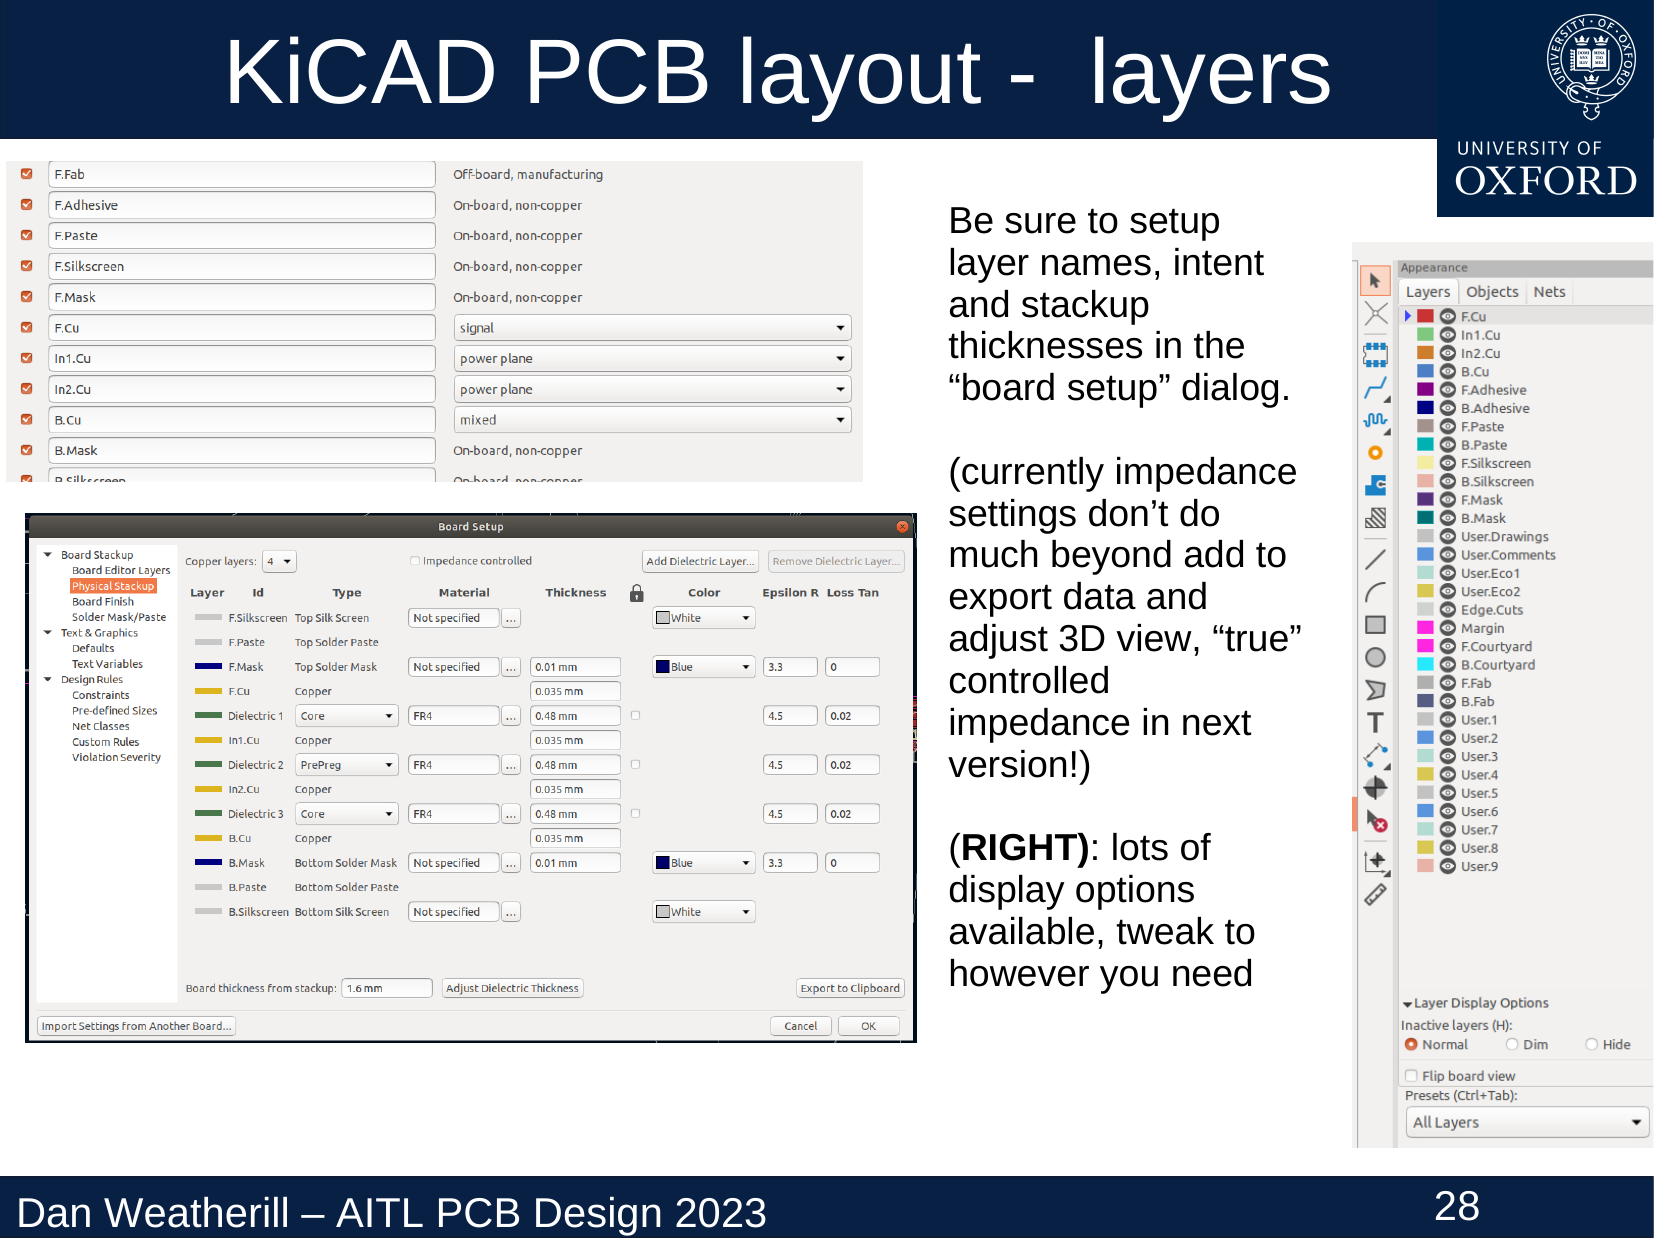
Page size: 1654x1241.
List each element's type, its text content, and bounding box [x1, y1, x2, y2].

picture [25, 513, 917, 1043]
title KiCAD PCB layout - layers [35, 0, 1524, 177]
picture [1437, 0, 1654, 217]
picture [1352, 242, 1654, 1148]
text_box Be sure to setup layer names, intent and stackup thicknesses in the “board setup” dialog. (currently impedance settings don’t do much beyond add to export data and adjust 3D view, “true” controlled impedance in next version!) (RIGHT): lots of display options available, tweak to however you need [933, 192, 1318, 1002]
picture [6, 161, 863, 482]
